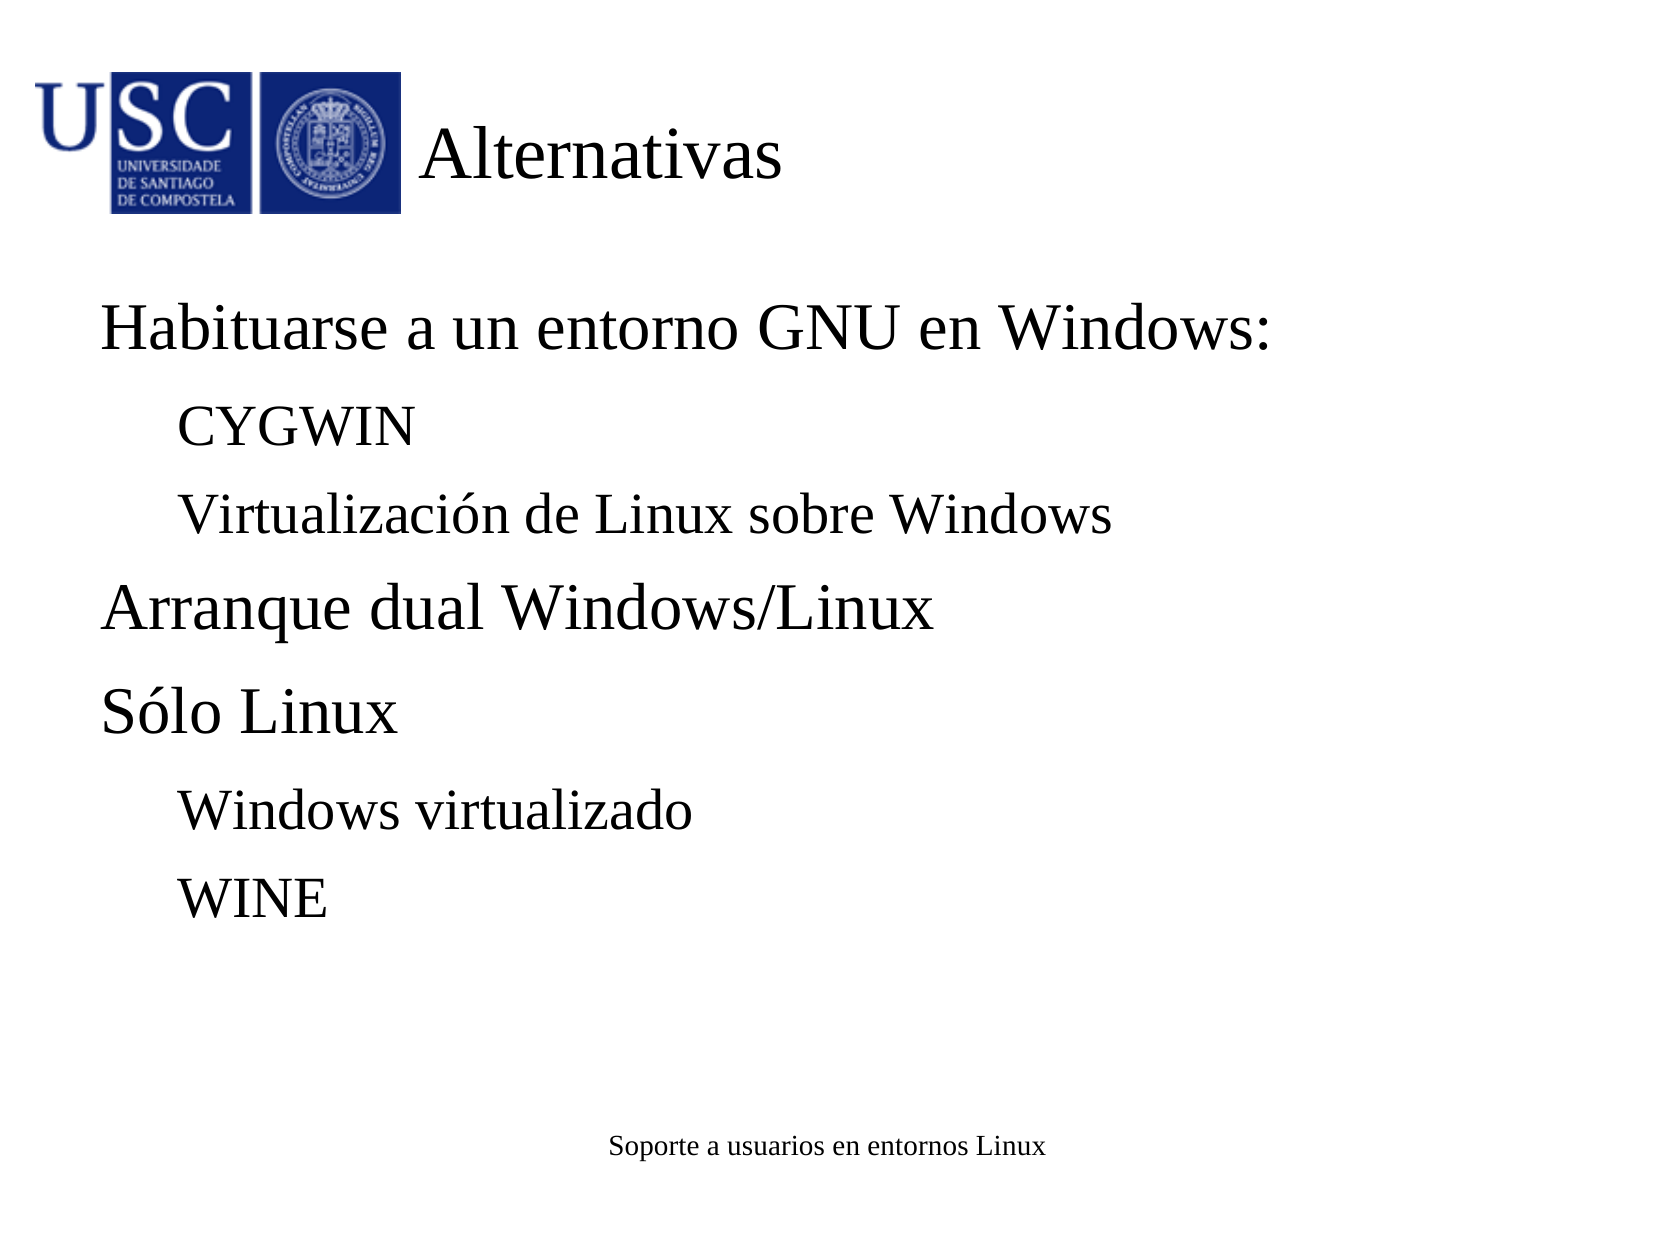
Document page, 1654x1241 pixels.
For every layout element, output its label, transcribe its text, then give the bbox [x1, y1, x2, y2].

list Habituarse a un entorno GNU en Windows: CYGWIN Virtualización de Linux sobre Windows Arranque dual Windows/Linux Sólo Linux Windows virtualizado WINE [82, 290, 1571, 1109]
title Alternativas [418, 49, 1571, 257]
picture [35, 72, 401, 214]
